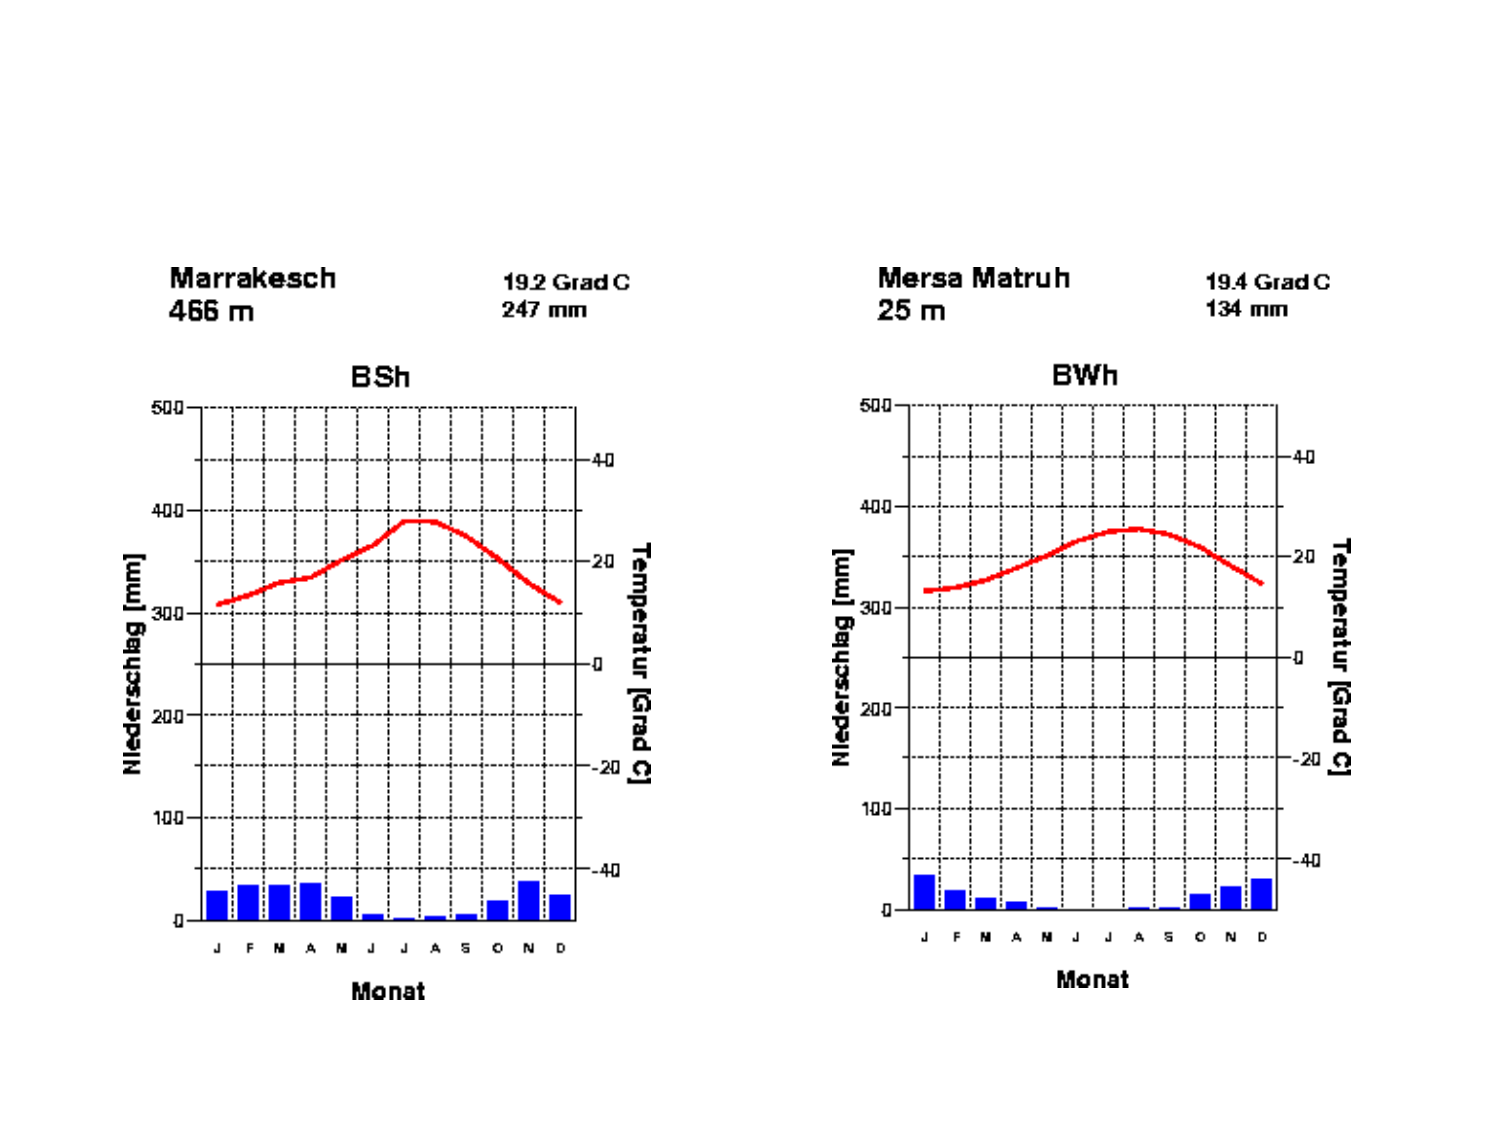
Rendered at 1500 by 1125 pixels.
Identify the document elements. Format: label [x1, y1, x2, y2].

picture [832, 267, 1351, 988]
picture [123, 267, 651, 1000]
